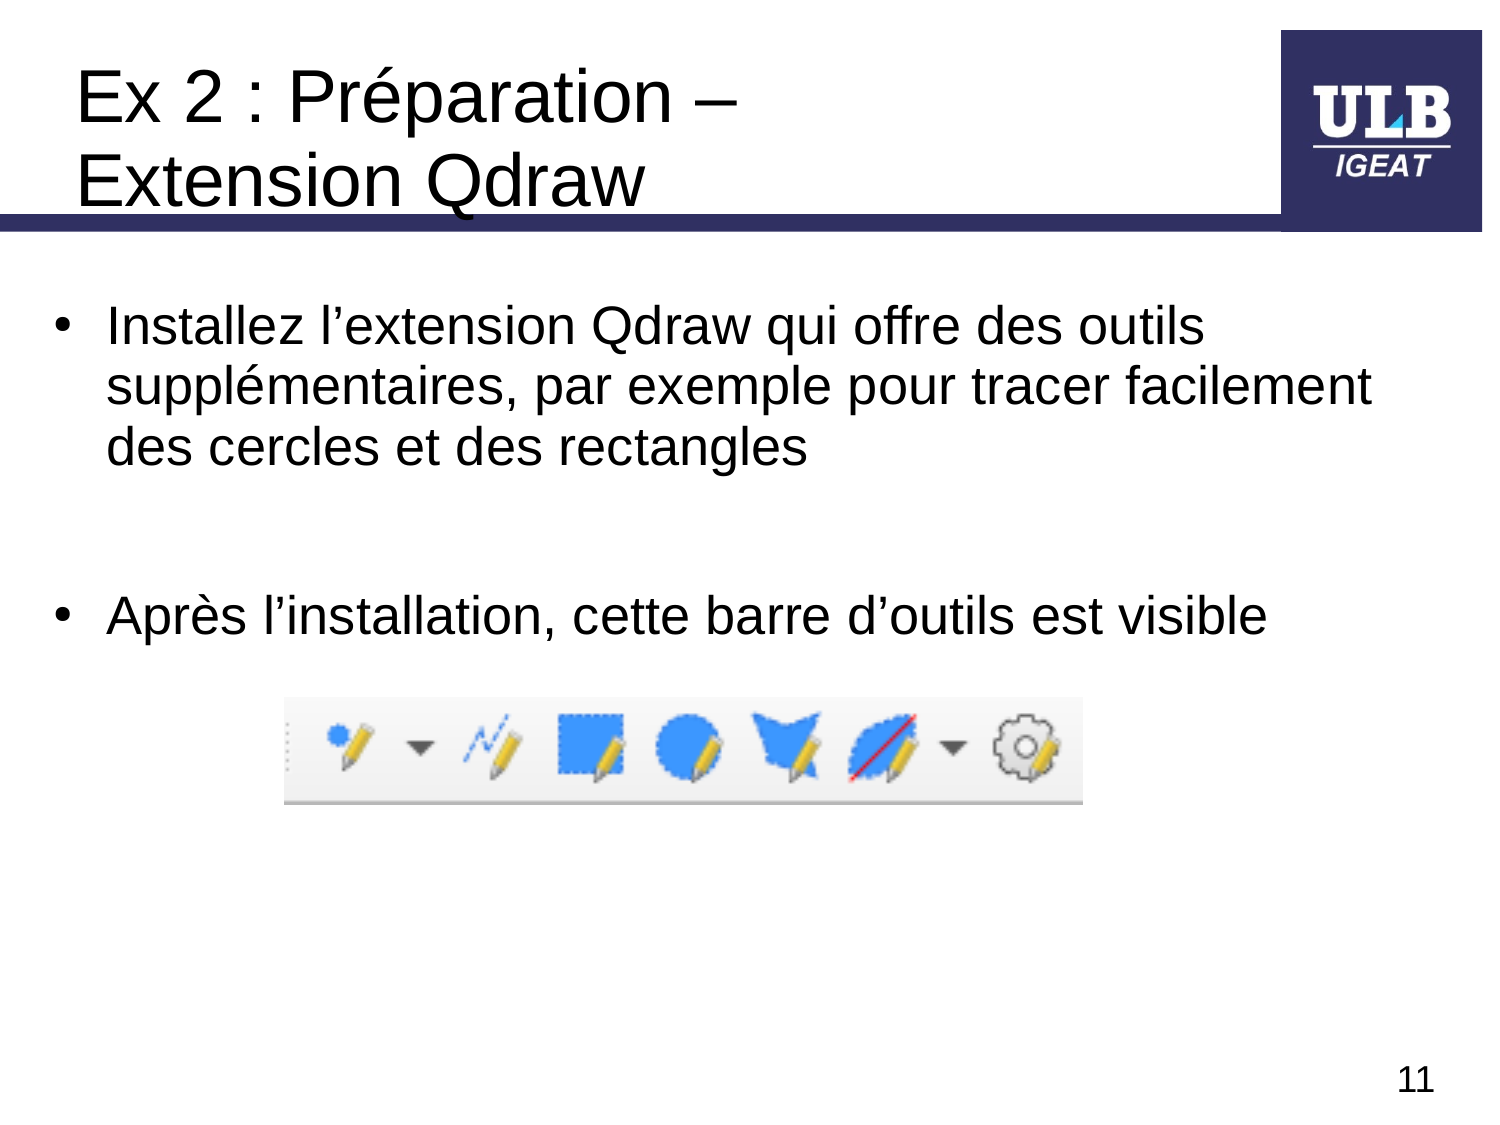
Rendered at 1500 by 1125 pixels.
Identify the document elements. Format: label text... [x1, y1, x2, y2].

title Ex 2 : Préparation – Extension Qdraw [75, 44, 1425, 233]
picture [284, 697, 1083, 805]
list Installez l’extension Qdraw qui offre des outils supplémentaires, par exemple pour tracer facilement des cercles et des rectangles Après l’installation, cette barre d’outils est visible [35, 295, 1477, 1111]
picture [1281, 30, 1483, 232]
